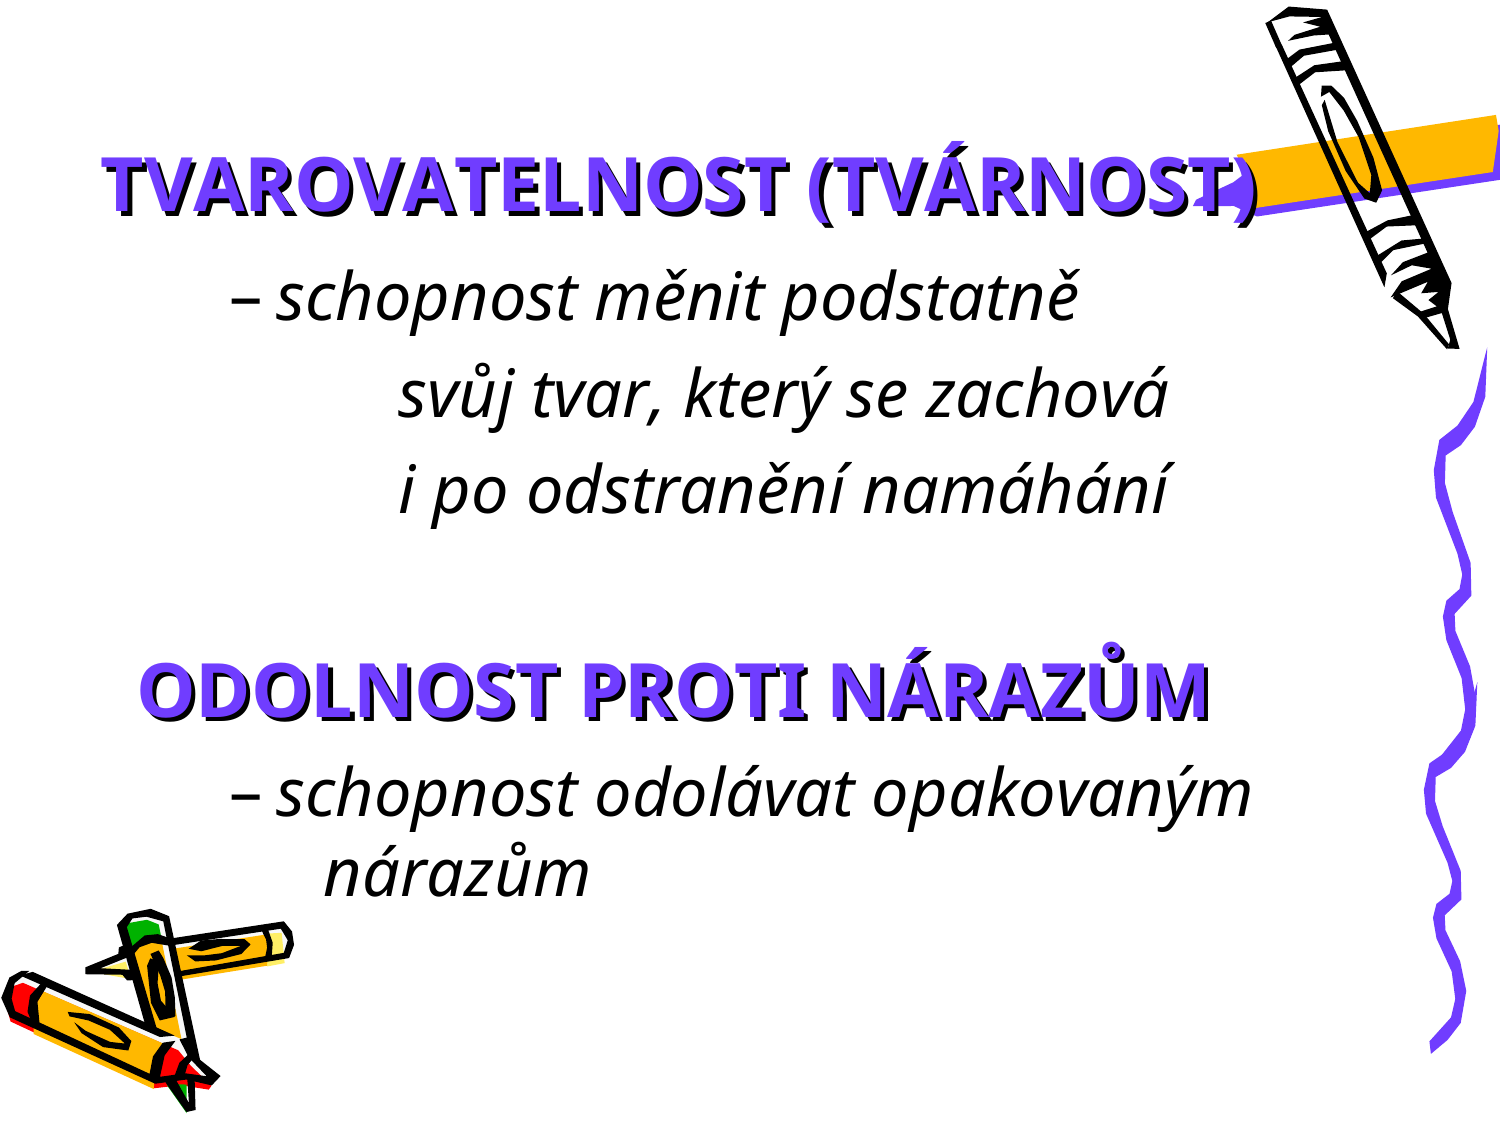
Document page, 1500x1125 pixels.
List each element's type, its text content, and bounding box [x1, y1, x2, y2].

title TVAROVATELNOST (TVÁRNOST) [17, 0, 1341, 235]
list schopnost měnit podstatně svůj tvar, který se zachová i po odstranění namáhání ODOLNOST PROTI NÁRAZŮM schopnost odolávat opakovaným nárazům [64, 246, 1328, 932]
